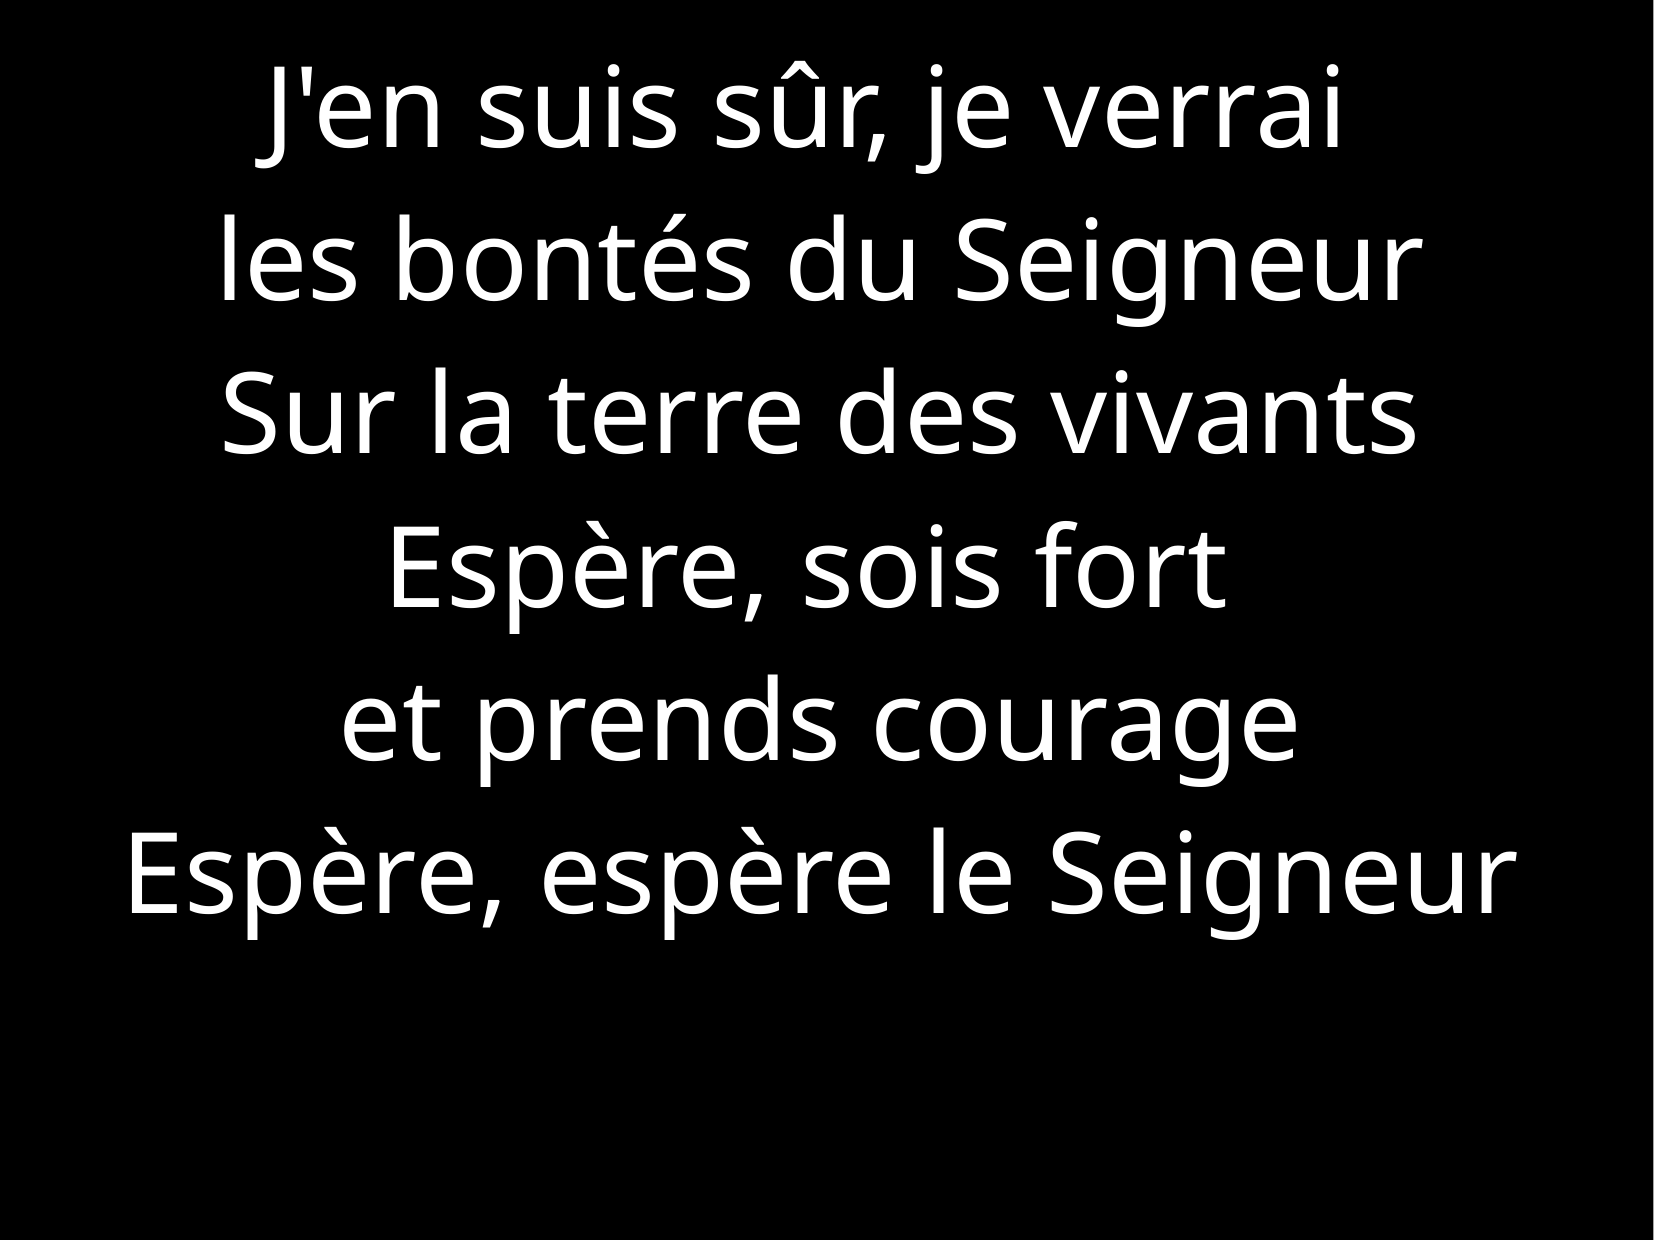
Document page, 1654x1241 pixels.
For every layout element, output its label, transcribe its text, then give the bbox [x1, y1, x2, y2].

list J'en suis sûr, je verrai les bontés du Seigneur Sur la terre des vivants Espère, sois fort et prends courage Espère, espère le Seigneur [47, 27, 1595, 1241]
